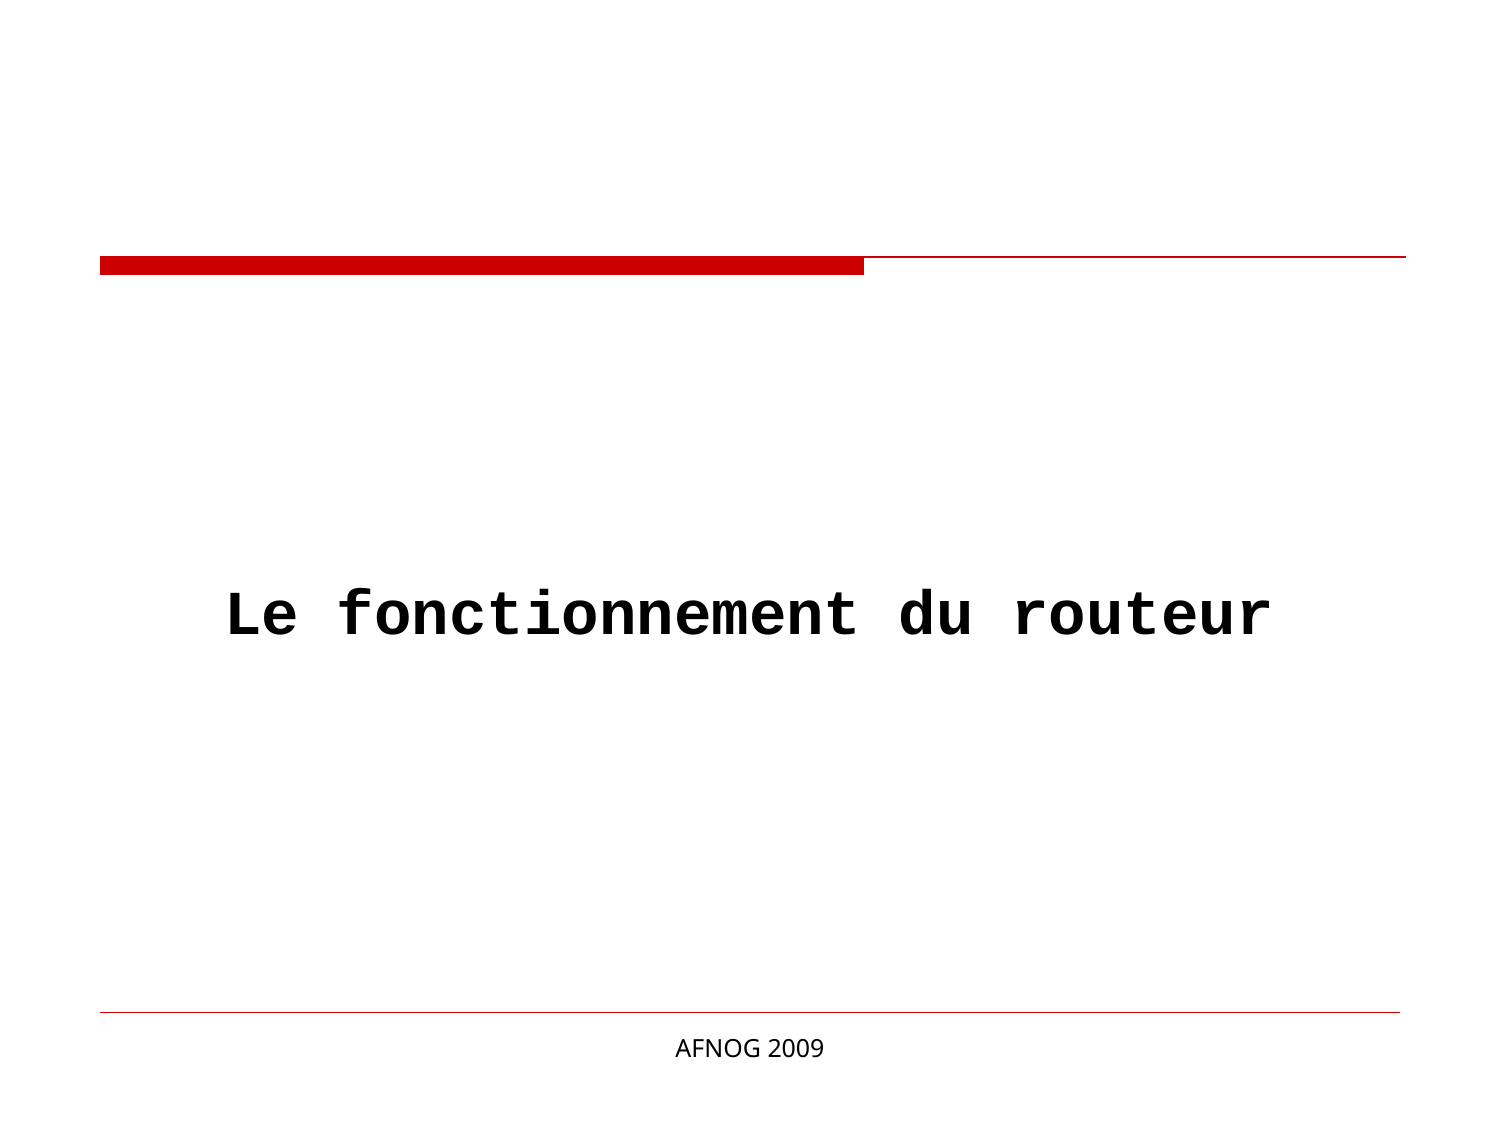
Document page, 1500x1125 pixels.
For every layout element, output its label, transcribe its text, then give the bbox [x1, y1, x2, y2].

list Le fonctionnement du routeur [92, 287, 1406, 988]
text_box AFNOG 2009 [512, 1024, 988, 1103]
